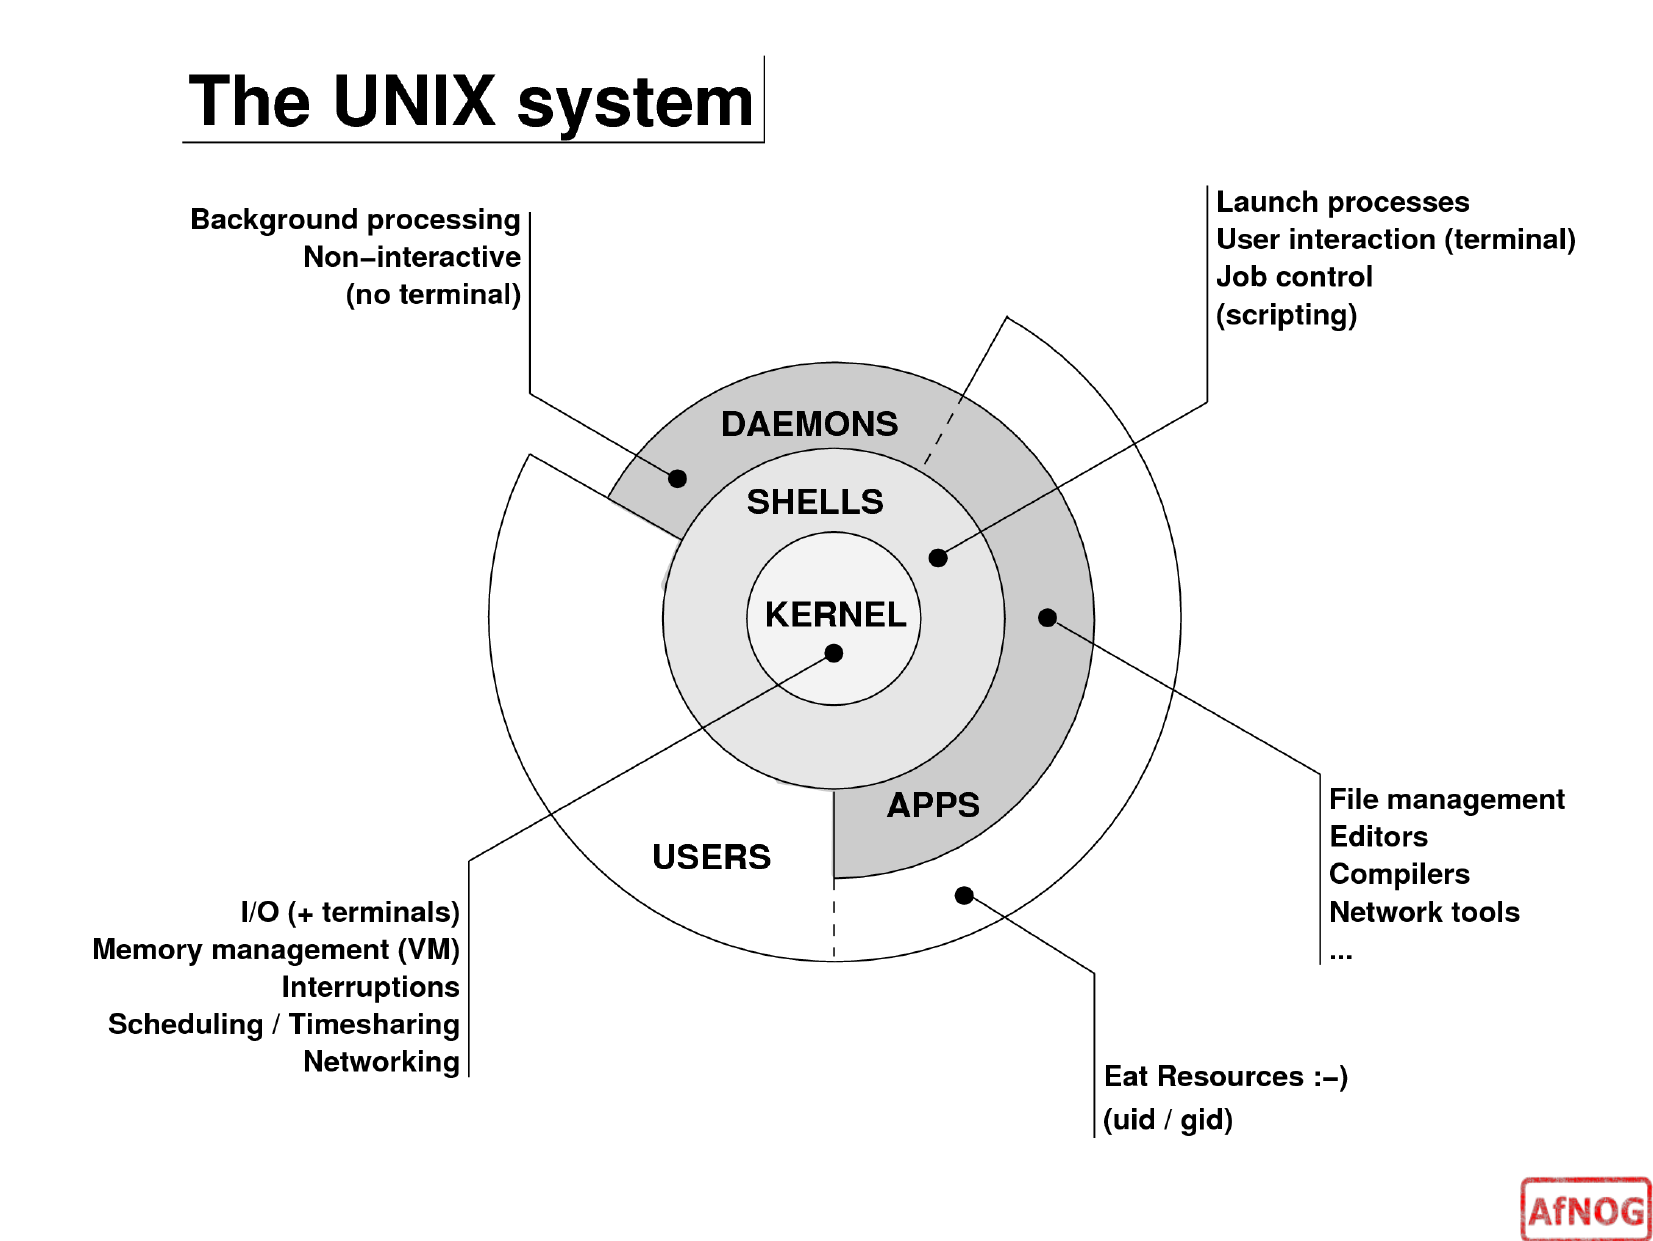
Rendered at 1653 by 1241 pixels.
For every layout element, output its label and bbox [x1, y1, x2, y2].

picture [1519, 1175, 1653, 1241]
picture [53, 53, 1609, 1148]
